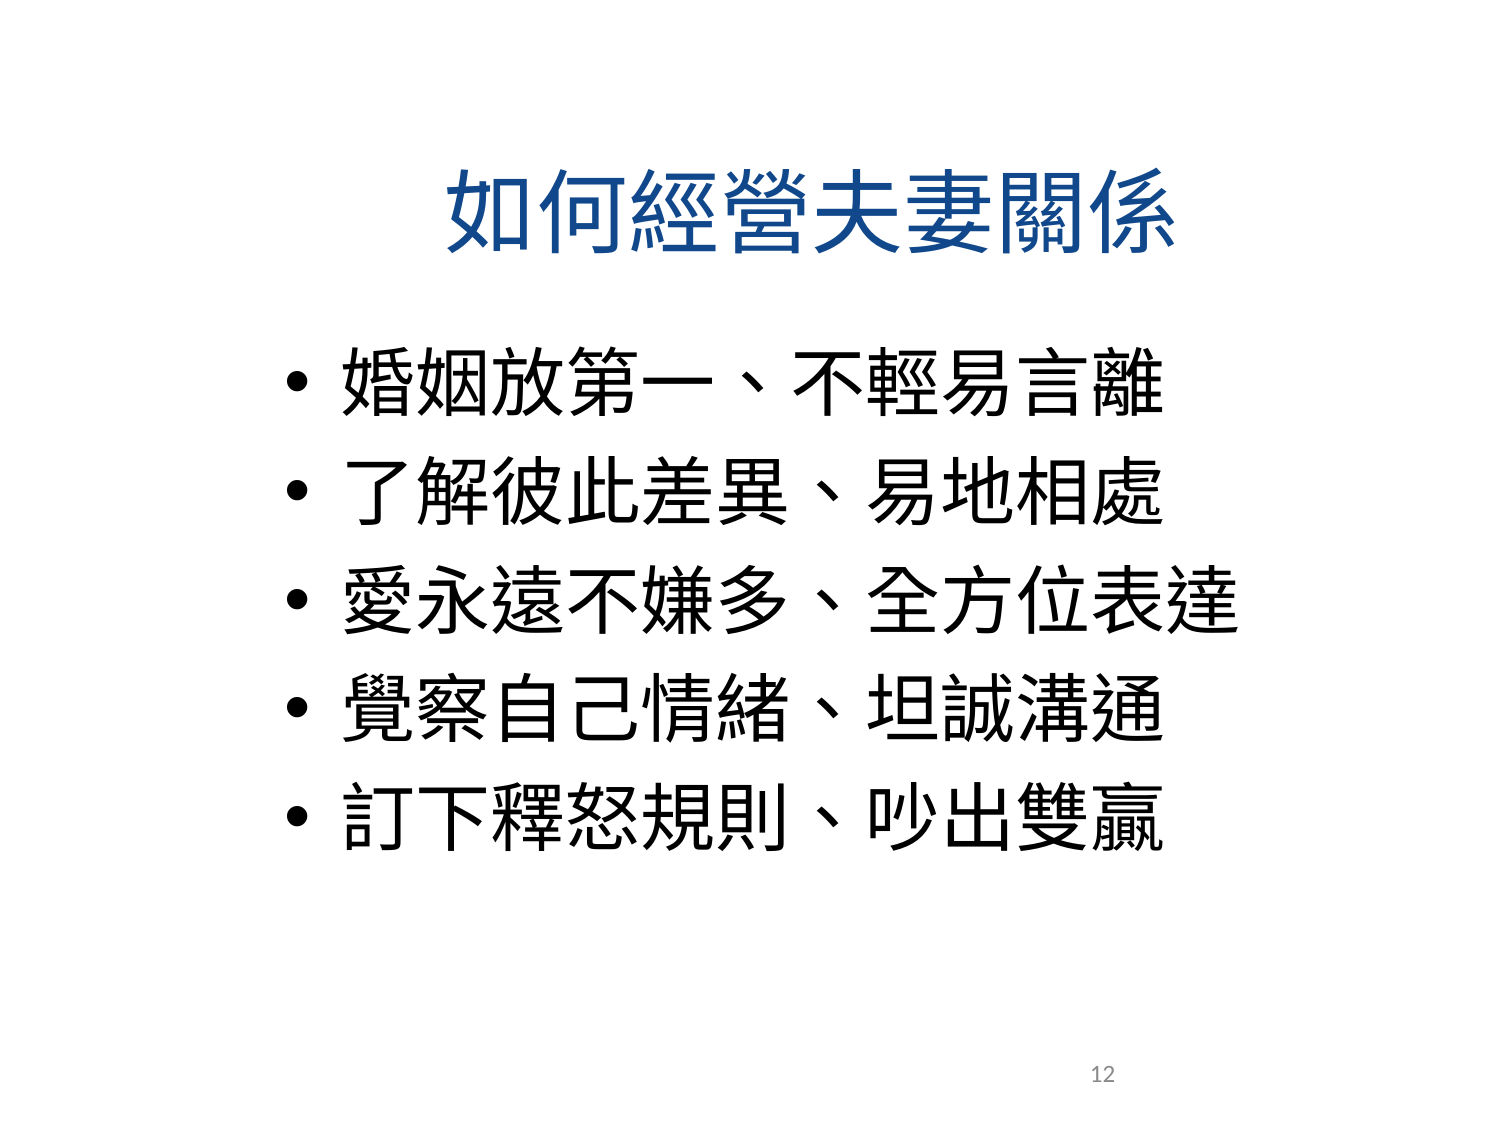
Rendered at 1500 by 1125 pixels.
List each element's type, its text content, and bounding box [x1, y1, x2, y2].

title 如何經營夫妻關係 [199, 115, 1426, 304]
list 婚姻放第一、不輕易言離 了解彼此差異、易地相處 愛永遠不嫌多、全方位表達 覺察自己情緒、坦誠溝通 訂下釋怒規則、吵出雙贏 [269, 328, 1426, 1038]
text_box [1074, 1042, 1426, 1103]
